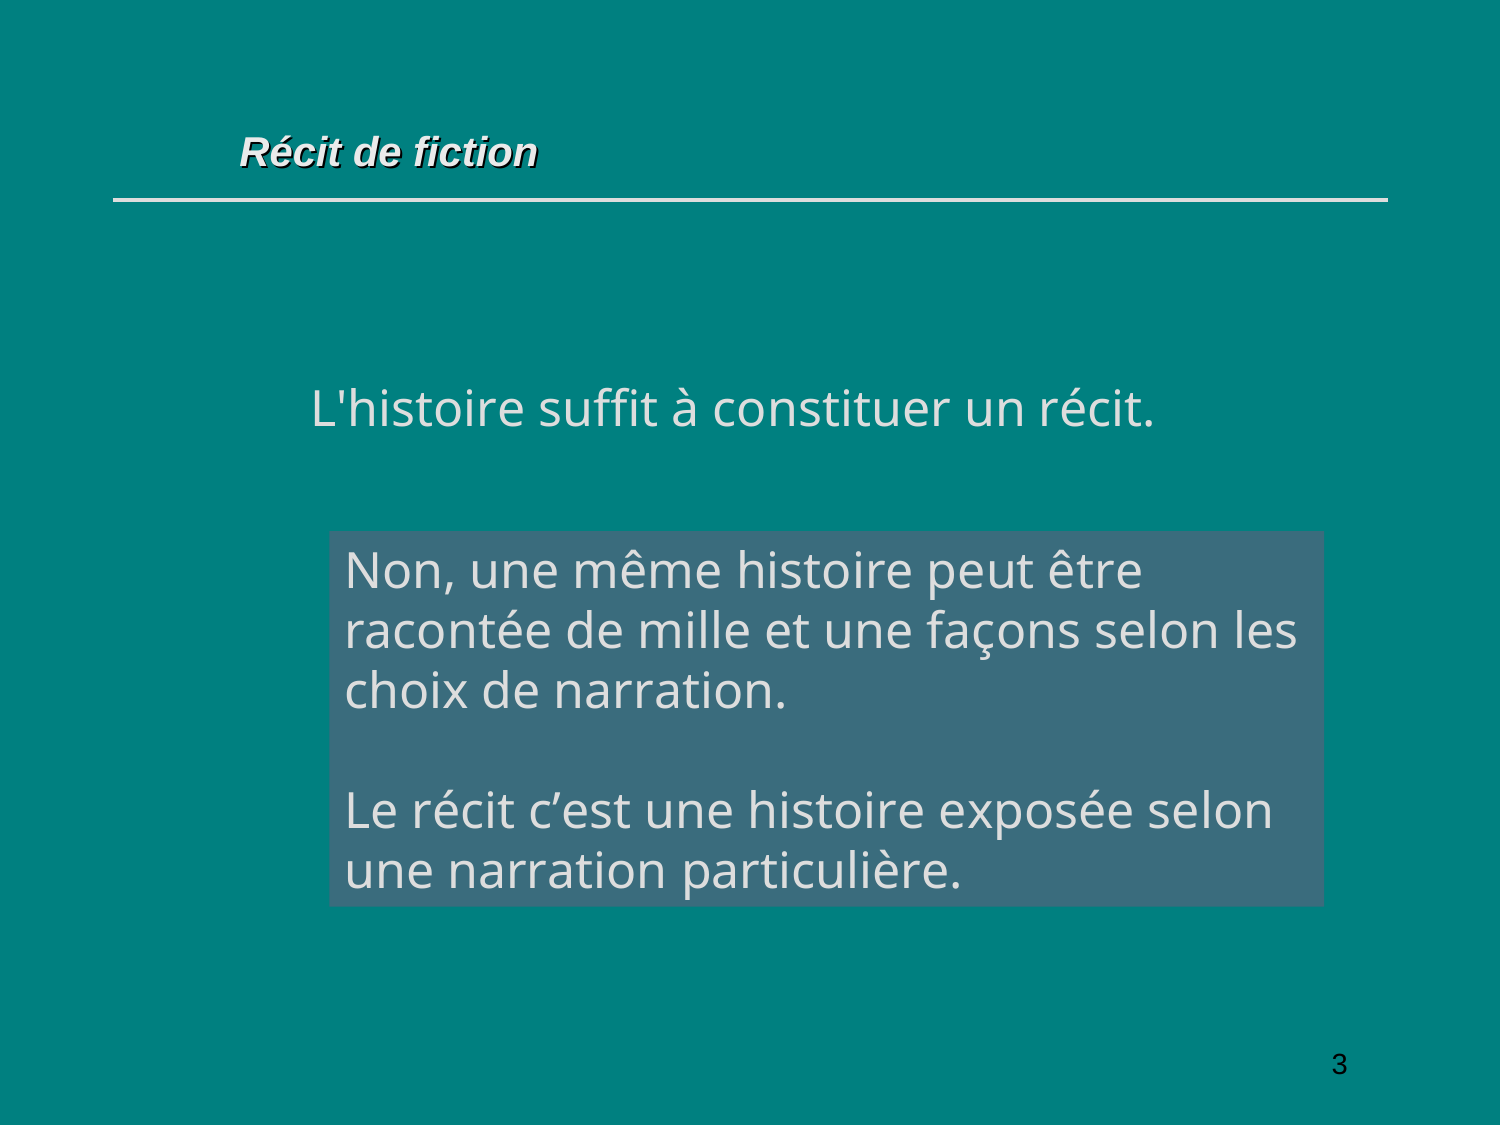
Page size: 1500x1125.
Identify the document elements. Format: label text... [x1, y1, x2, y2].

text_box L'histoire suffit à constituer un récit. Oui / Non ? [182, 368, 1338, 627]
text_box Récit de fiction [224, 116, 554, 183]
text_box Non, une même histoire peut être racontée de mille et une façons selon les choix de narration. Le récit c’est une histoire exposée selon une narration particulière. [329, 531, 1325, 907]
